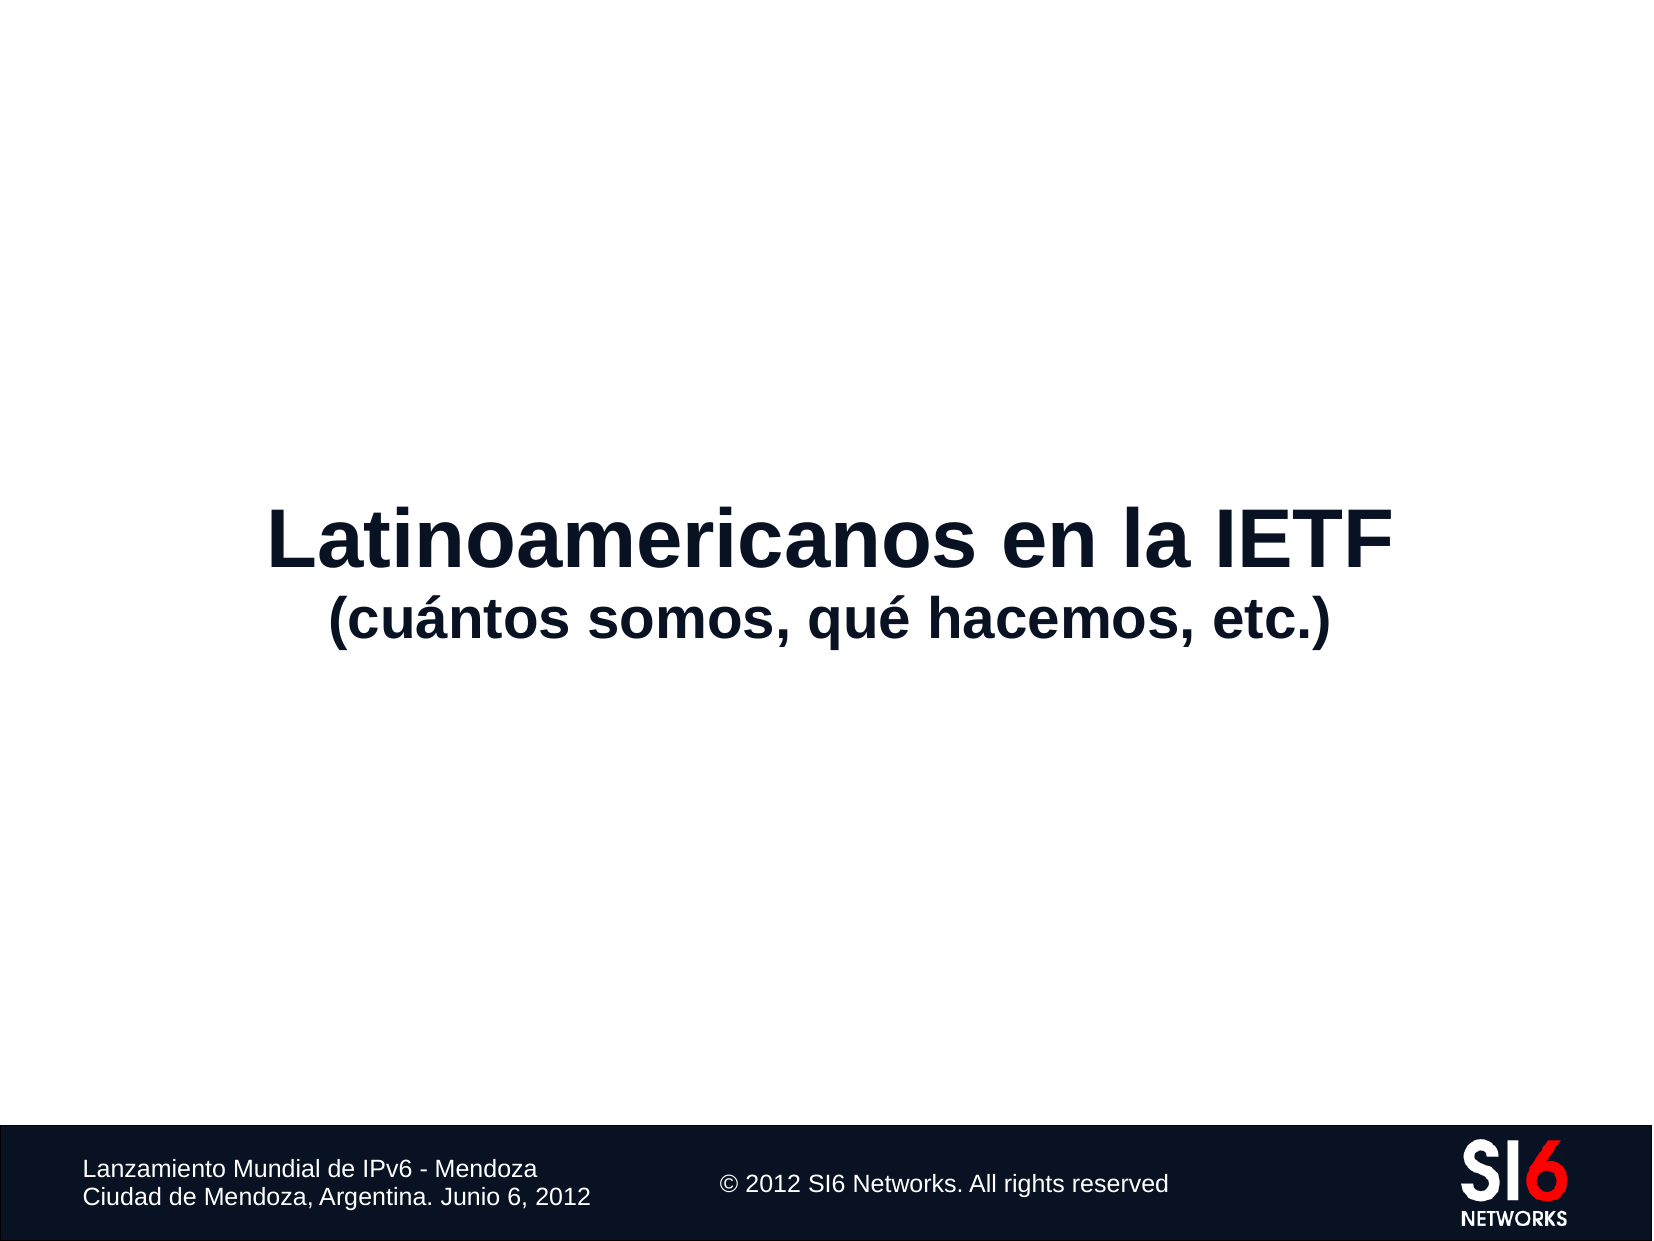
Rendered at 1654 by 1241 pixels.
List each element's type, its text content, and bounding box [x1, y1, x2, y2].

title Latinoamericanos en la IETF (cuántos somos, qué hacemos, etc.) [86, 467, 1576, 676]
picture [1461, 1139, 1567, 1226]
